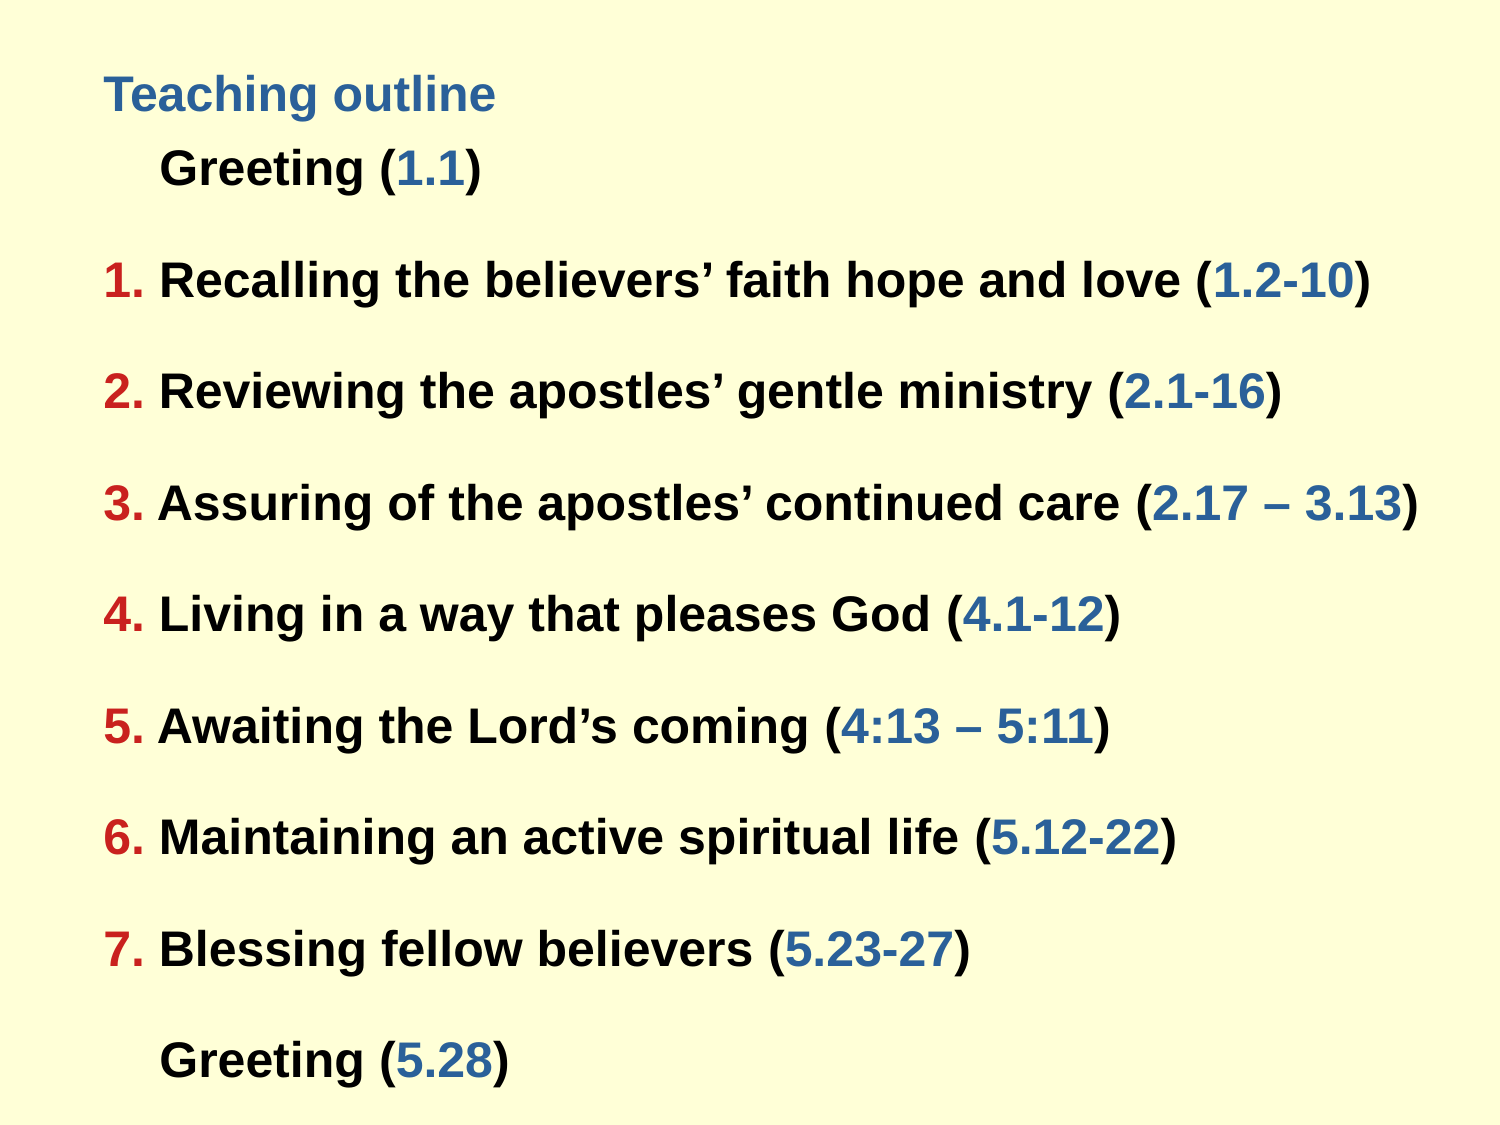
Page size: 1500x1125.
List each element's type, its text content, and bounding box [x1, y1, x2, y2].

text_box Greeting (1.1) 1. Recalling the believers’ faith hope and love (1.2-10) 2. Reviewing the apostles’ gentle ministry (2.1-16) 3. Assuring of the apostles’ continued care (2.17 – 3.13) 4. Living in a way that pleases God (4.1-12) 5. Awaiting the Lord’s coming (4:13 – 5:11) 6. Maintaining an active spiritual life (5.12-22) 7. Blessing fellow believers (5.23-27) Greeting (5.28) [88, 133, 1477, 1096]
text_box Teaching outline [88, 59, 650, 130]
